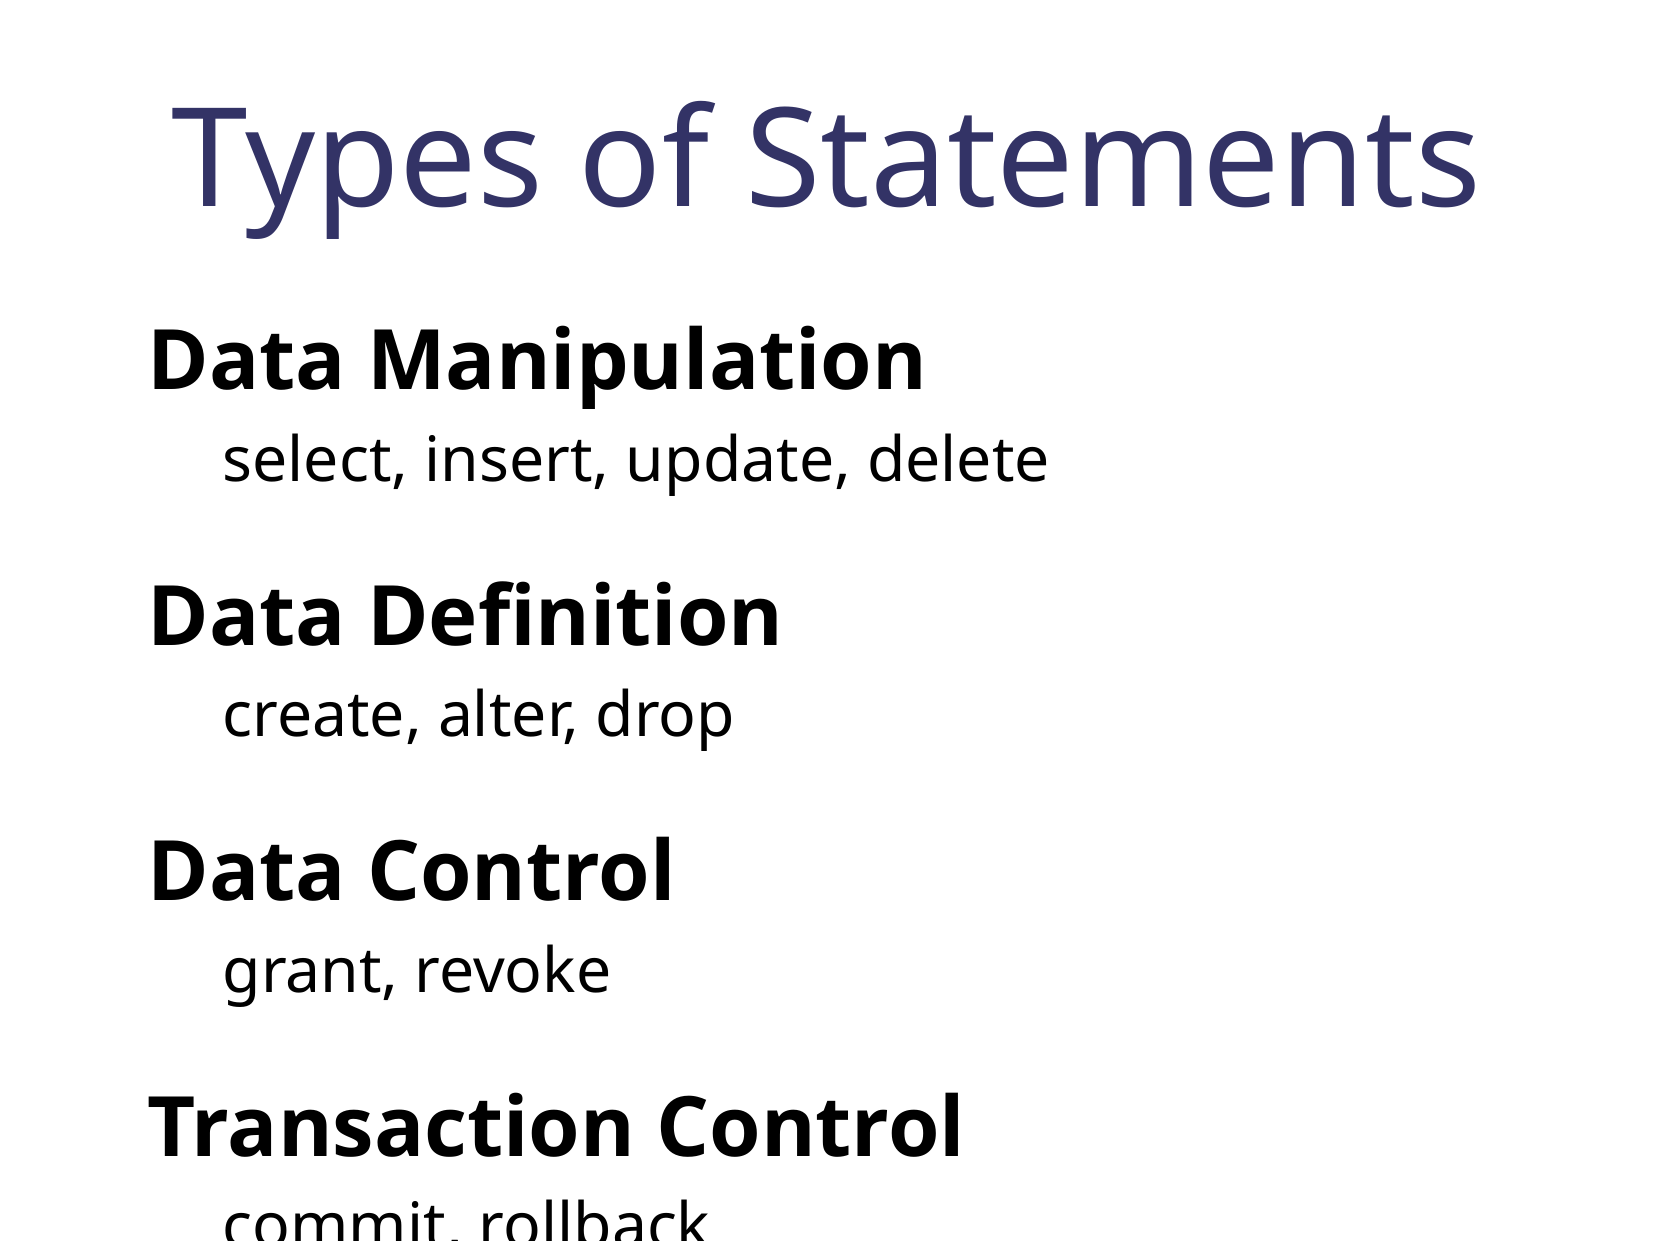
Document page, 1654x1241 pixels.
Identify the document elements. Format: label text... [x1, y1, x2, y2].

title Types of Statements [82, 56, 1571, 250]
subtitle Data Manipulation select, insert, update, delete Data Definition create, alter, drop Data Control grant, revoke Transaction Control commit, rollback [147, 353, 1566, 1214]
